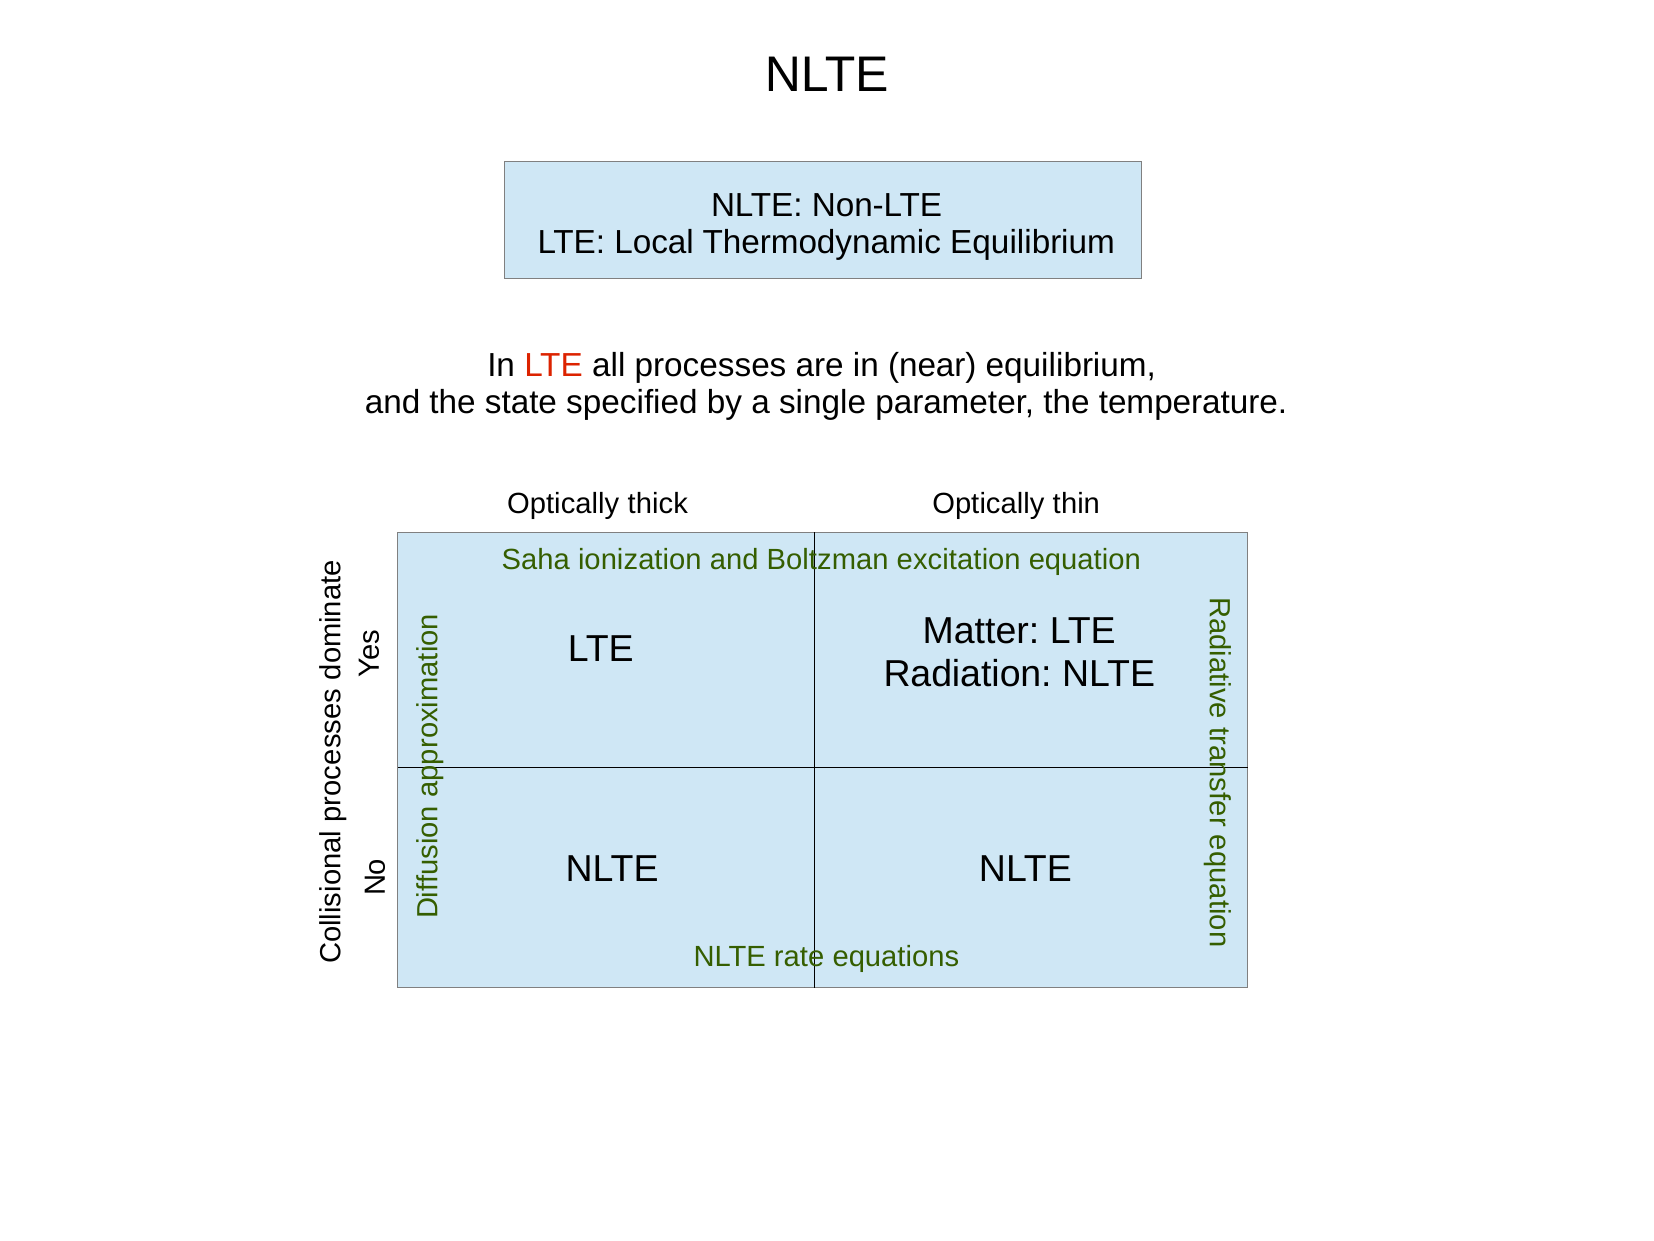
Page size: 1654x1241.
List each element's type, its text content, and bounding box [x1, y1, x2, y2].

text_box NLTE [550, 840, 674, 897]
text_box No [350, 843, 399, 911]
text_box Collisional processes dominate [306, 544, 355, 979]
text_box NLTE [964, 840, 1087, 897]
text_box Saha ionization and Boltzman excitation equation [486, 535, 1157, 584]
text_box NLTE [750, 38, 904, 110]
text_box [815, 768, 1248, 988]
text_box Radiative transfer equation [1196, 582, 1244, 963]
text_box NLTE rate equations [678, 932, 975, 981]
text_box Optically thick [492, 479, 704, 528]
text_box Matter: LTE Radiation: NLTE [868, 602, 1171, 702]
text_box In LTE all processes are in (near) equilibrium, and the state specified by a single parameter, the temperature. [350, 338, 1304, 428]
text_box Optically thin [917, 479, 1116, 528]
text_box [815, 532, 1248, 767]
text_box Diffusion approximation [403, 598, 451, 934]
text_box LTE [553, 620, 649, 678]
text_box [397, 532, 814, 988]
text_box NLTE: Non-LTE LTE: Local Thermodynamic Equilibrium [522, 178, 1131, 268]
text_box Yes [344, 614, 393, 693]
text_box [504, 161, 1142, 279]
